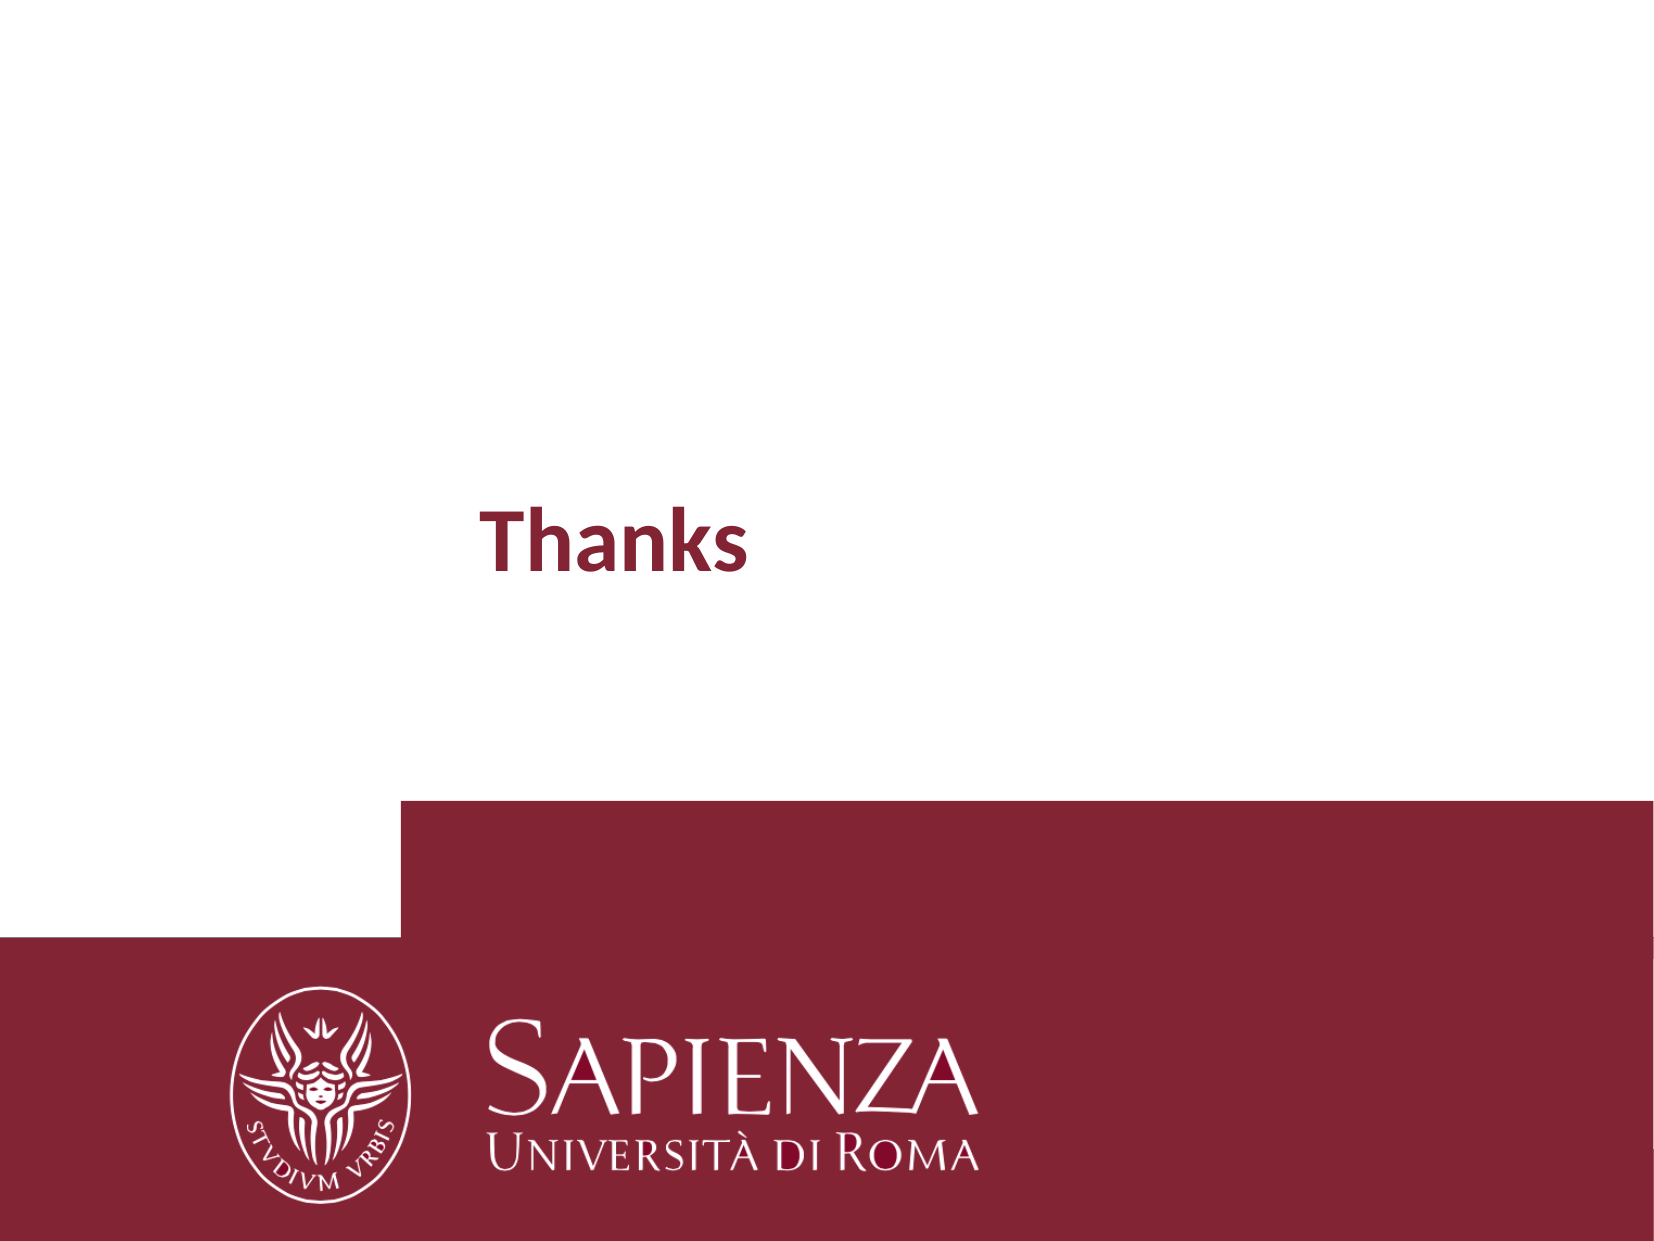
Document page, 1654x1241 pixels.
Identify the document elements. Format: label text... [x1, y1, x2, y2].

text_box [0, 800, 1654, 1241]
text_box Thanks [465, 495, 1621, 785]
picture [221, 964, 996, 1230]
